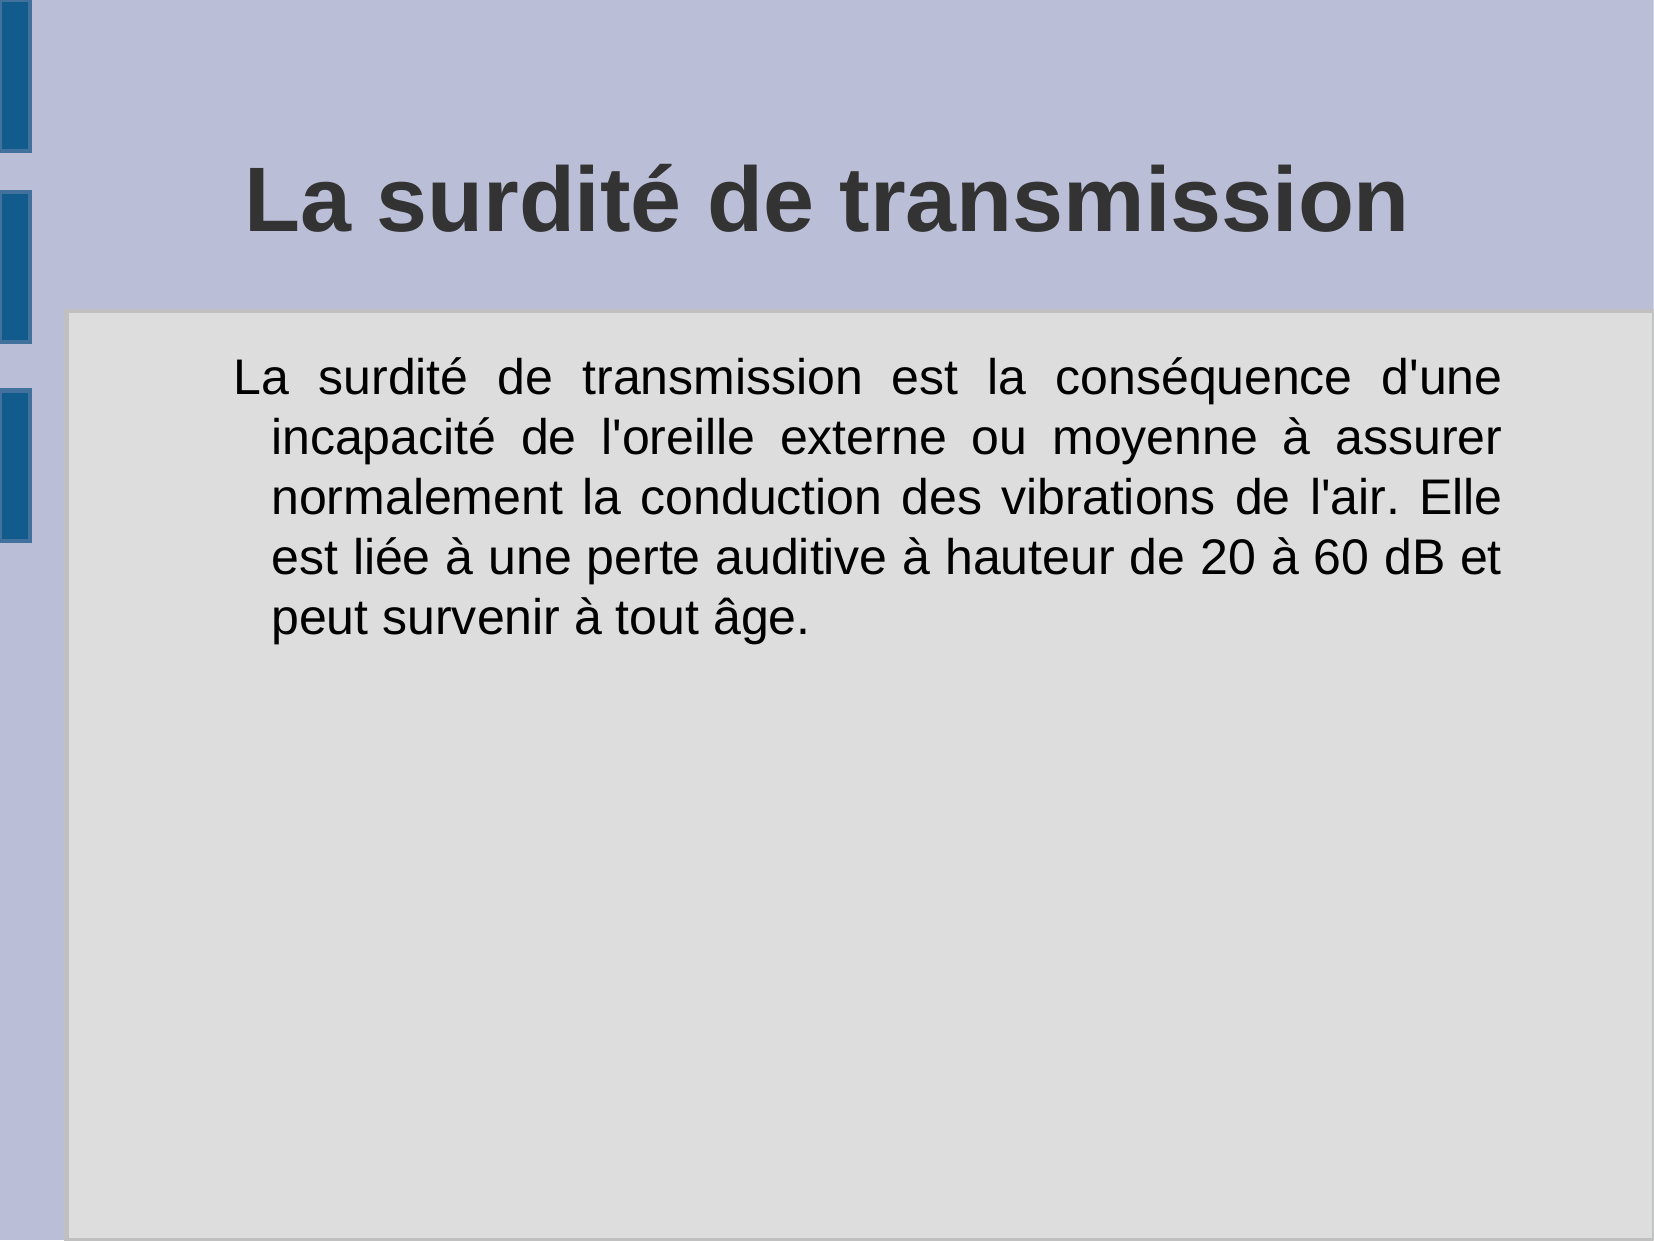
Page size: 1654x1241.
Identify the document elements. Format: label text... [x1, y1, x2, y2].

list La surdité de transmission est la conséquence d'une incapacité de l'oreille externe ou moyenne à assurer normalement la conduction des vibrations de l'air. Elle est liée à une perte auditive à hauteur de 20 à 60 dB et peut survenir à tout âge. [121, 344, 1534, 1127]
title La surdité de transmission [121, 91, 1534, 299]
